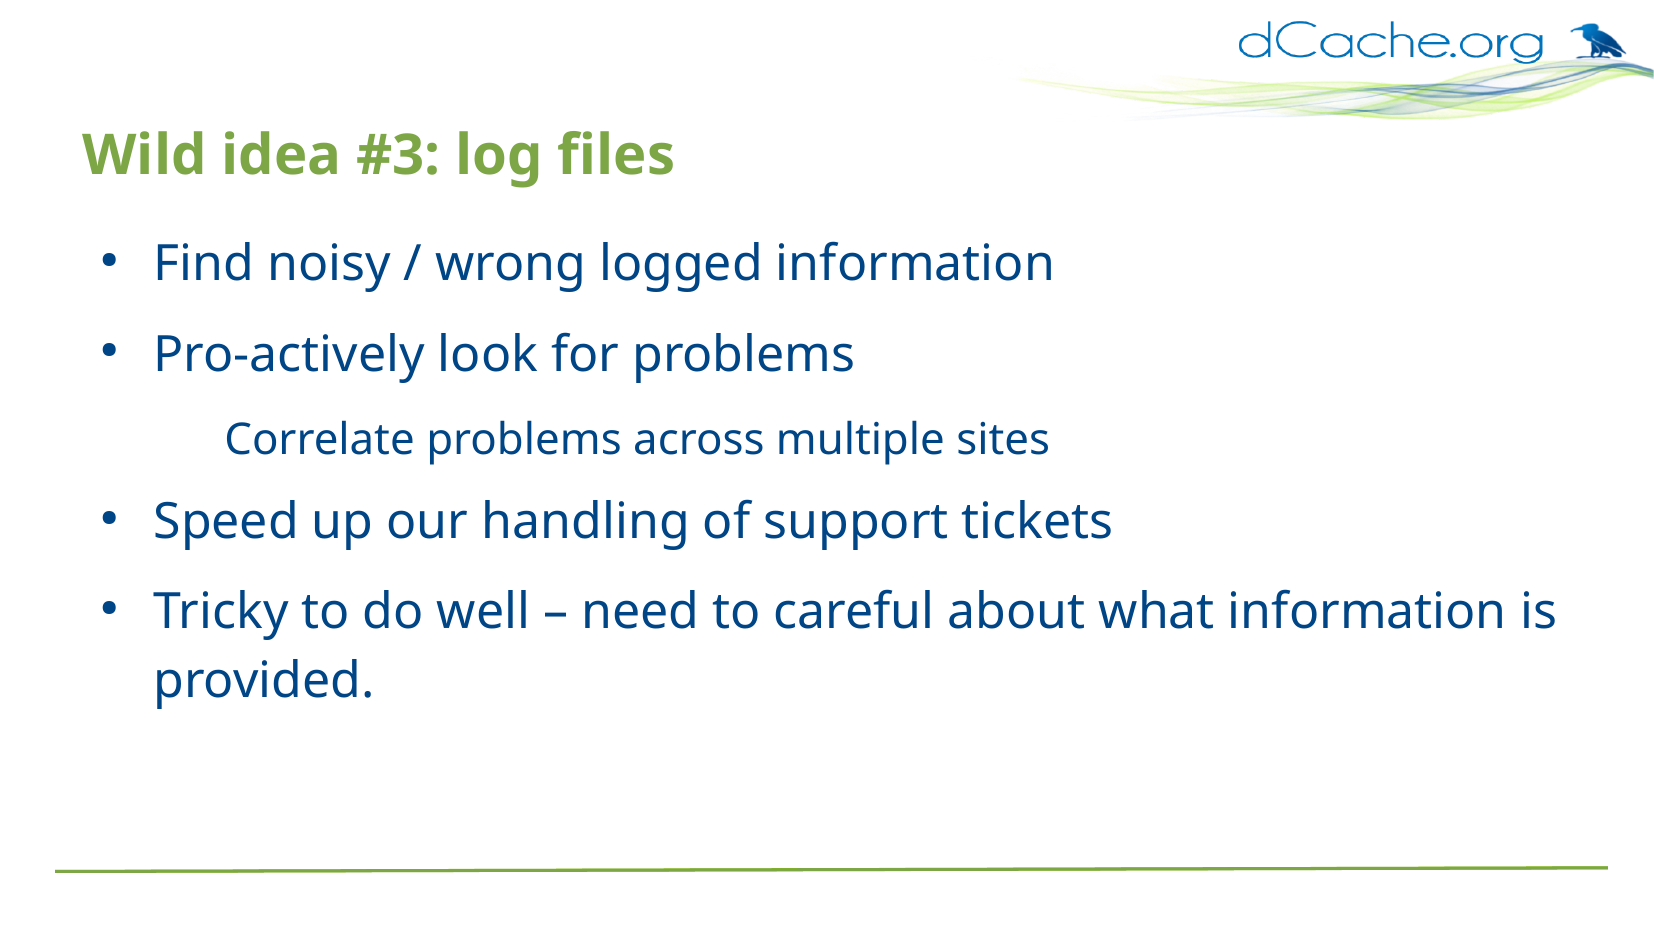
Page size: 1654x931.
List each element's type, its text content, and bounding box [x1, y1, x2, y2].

picture [956, 12, 1654, 127]
title Wild idea #3: log files [82, 116, 1605, 189]
list Find noisy / wrong logged information Pro-actively look for problems Correlate problems across multiple sites Speed up our handling of support tickets Tricky to do well – need to careful about what information is provided. [82, 227, 1571, 767]
